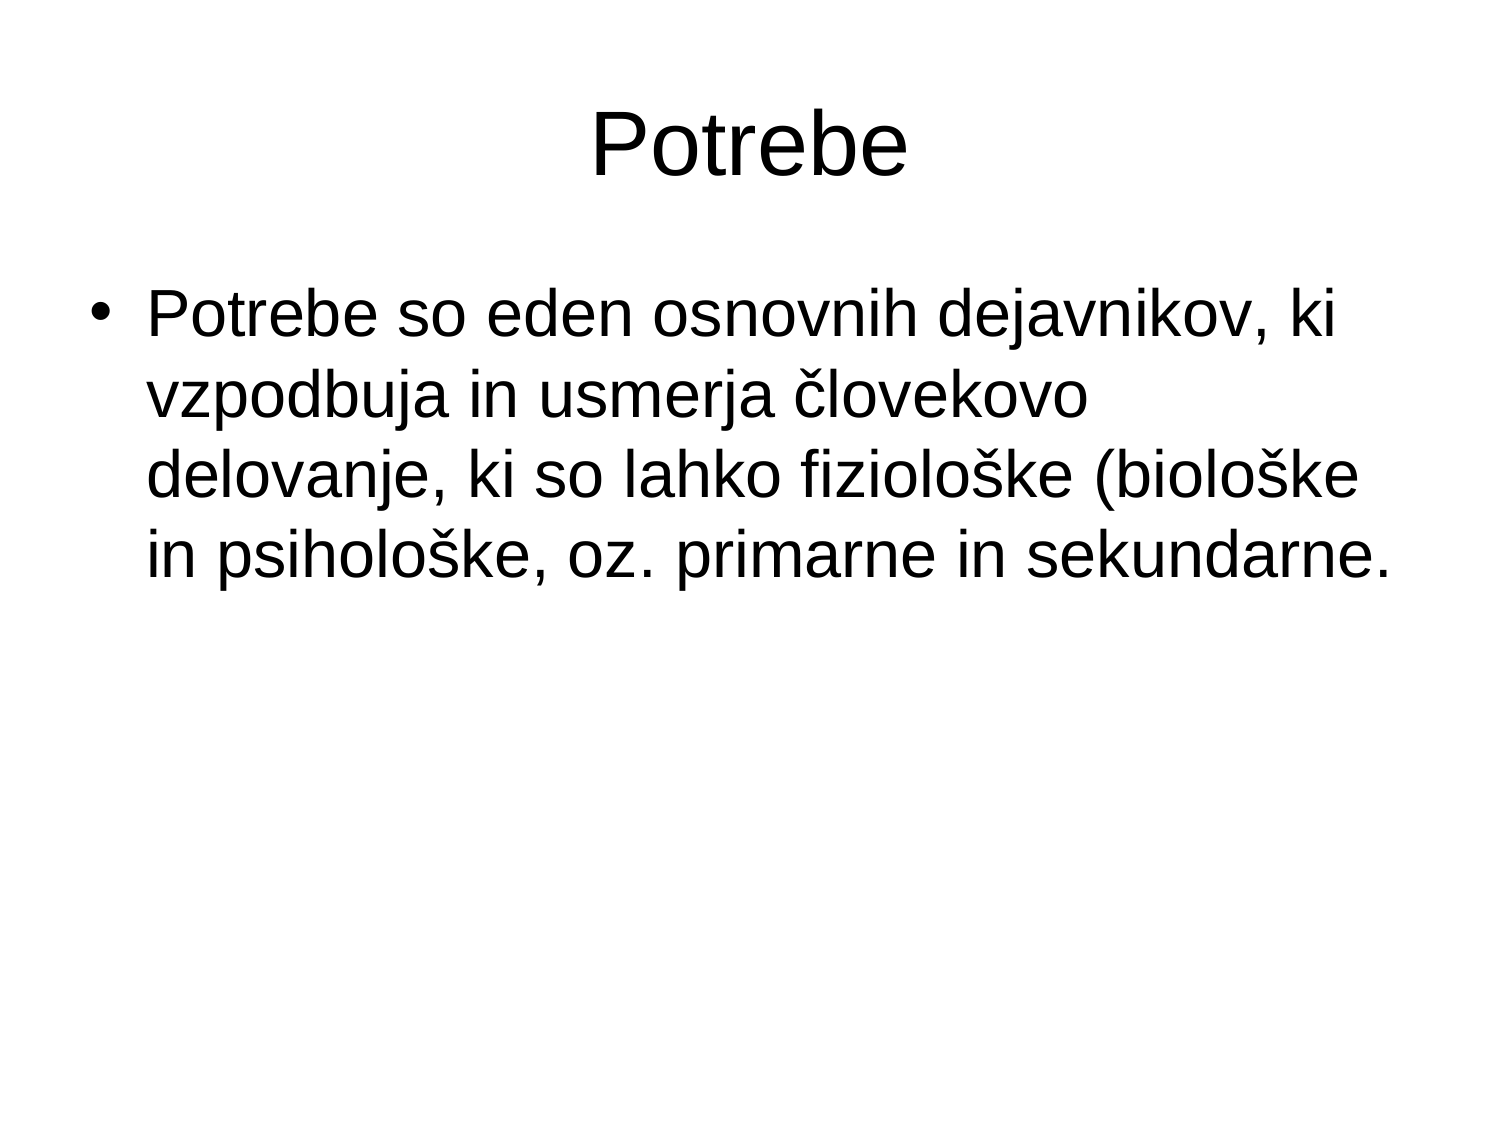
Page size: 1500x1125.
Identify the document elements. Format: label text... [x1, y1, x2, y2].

list Potrebe so eden osnovnih dejavnikov, ki vzpodbuja in usmerja človekovo delovanje, ki so lahko fiziološke (biološke in psihološke, oz. primarne in sekundarne. [75, 262, 1426, 1006]
title Potrebe [75, 45, 1426, 233]
